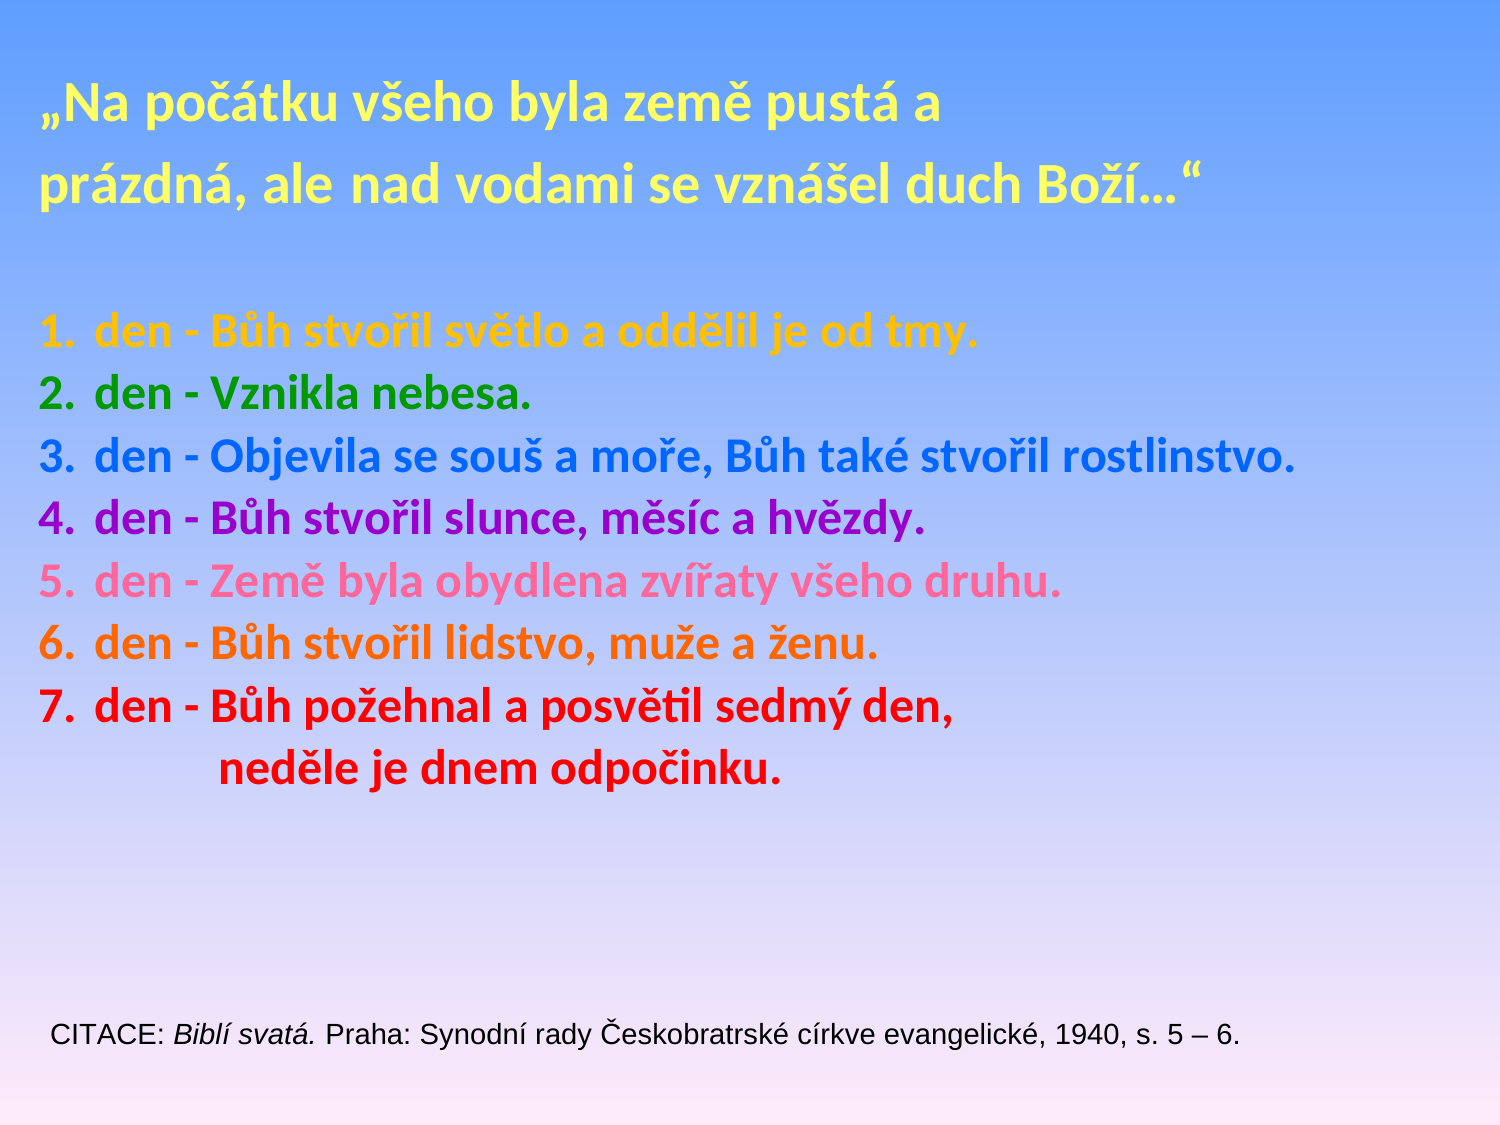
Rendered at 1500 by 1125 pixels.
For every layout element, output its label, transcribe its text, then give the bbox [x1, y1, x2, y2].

list „Na počátku všeho byla země pustá a prázdná, ale nad vodami se vznášel duch Boží…“ den - Bůh stvořil světlo a oddělil je od tmy. den - Vznikla nebesa. den - Objevila se souš a moře, Bůh také stvořil rostlinstvo. den - Bůh stvořil slunce, měsíc a hvězdy. den - Země byla obydlena zvířaty všeho druhu. den - Bůh stvořil lidstvo, muže a ženu. den - Bůh požehnal a posvětil sedmý den, neděle je dnem odpočinku. [23, 70, 1465, 1067]
text_box CITACE: Biblí svatá. Praha: Synodní rady Českobratrské církve evangelické, 1940, s. 5 – 6. [35, 1007, 1465, 1059]
